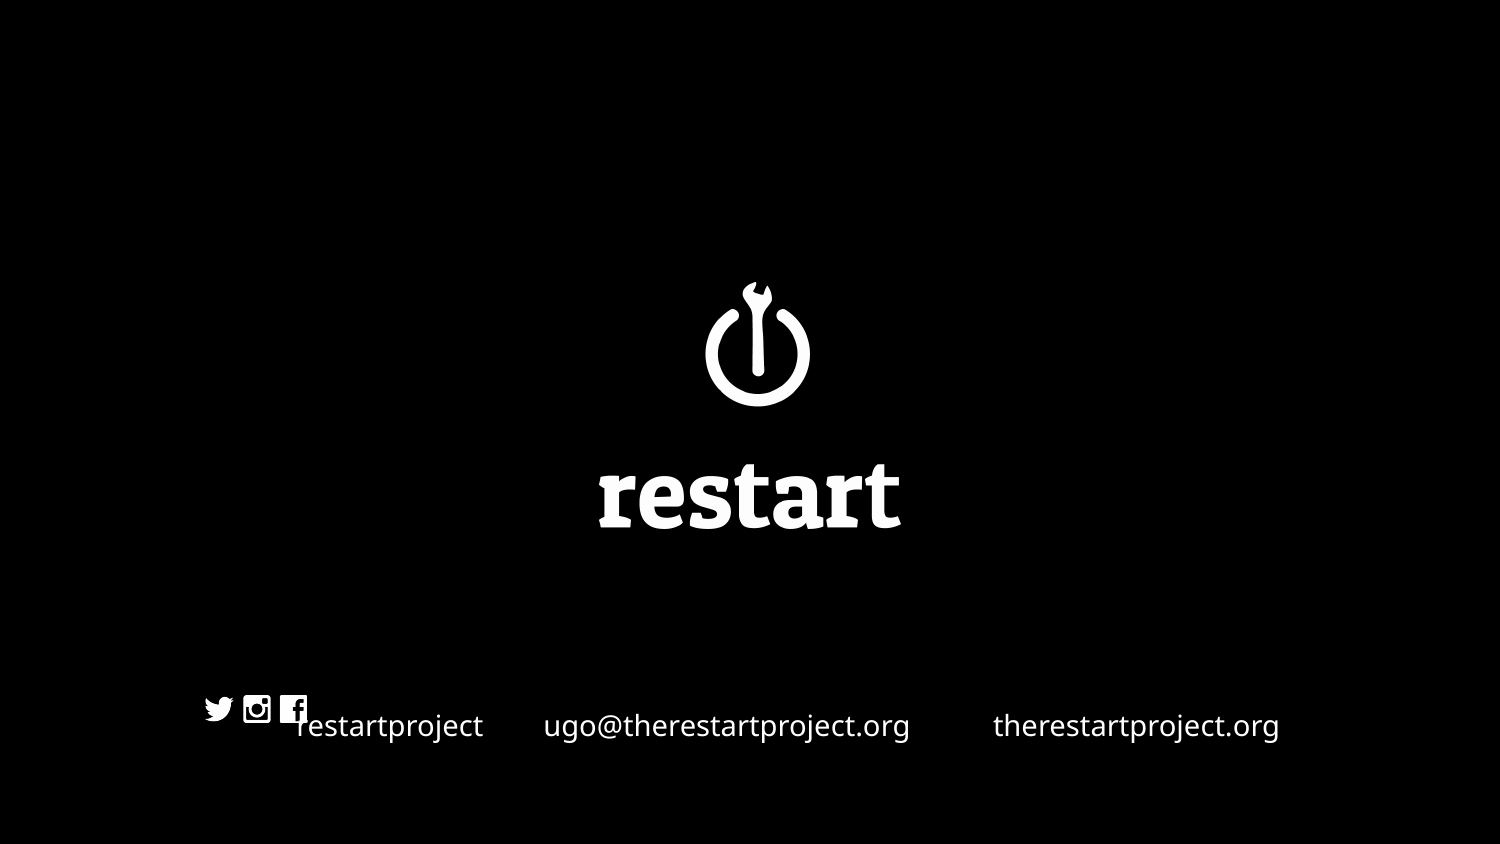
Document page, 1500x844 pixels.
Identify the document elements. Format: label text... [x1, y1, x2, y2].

text_box restartproject ugo@therestartproject.org therestartproject.org [105, 675, 1420, 754]
picture [204, 695, 307, 723]
picture [599, 282, 901, 529]
